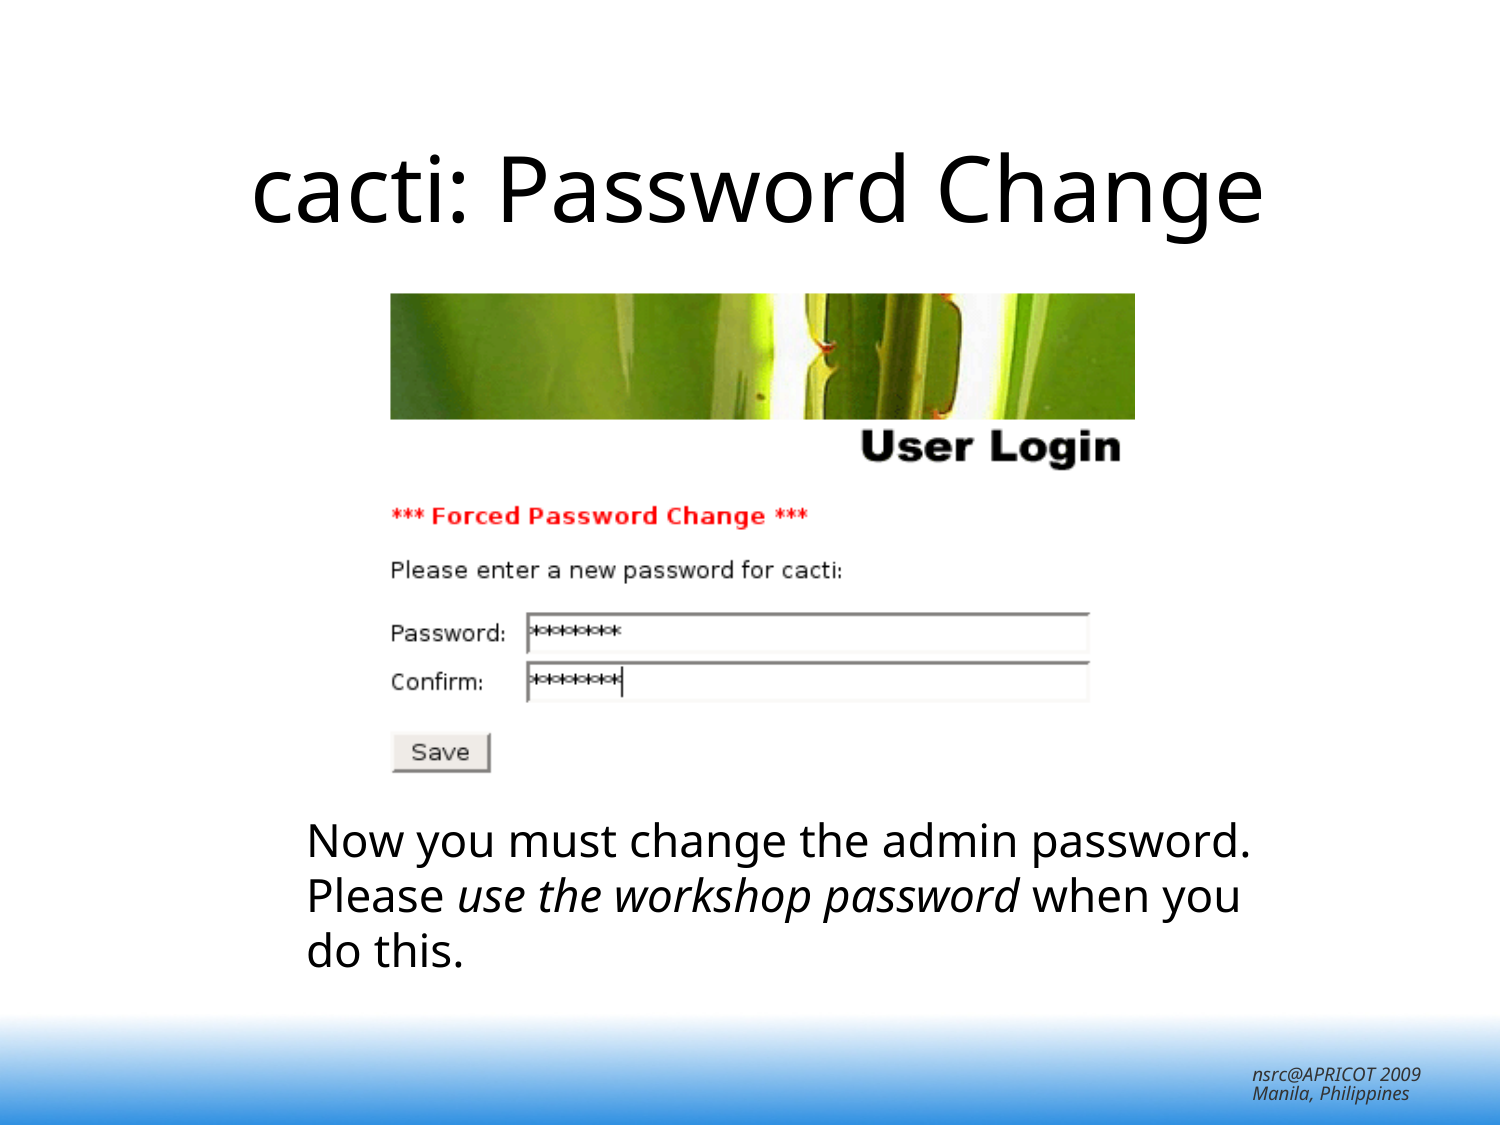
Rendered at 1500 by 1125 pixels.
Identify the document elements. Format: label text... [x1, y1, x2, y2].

title cacti: Password Change [110, 93, 1391, 281]
picture [0, 1012, 1500, 1125]
picture [389, 292, 1135, 775]
text_box Now you must change the admin password. Please use the workshop password when you do this. [291, 804, 1276, 983]
